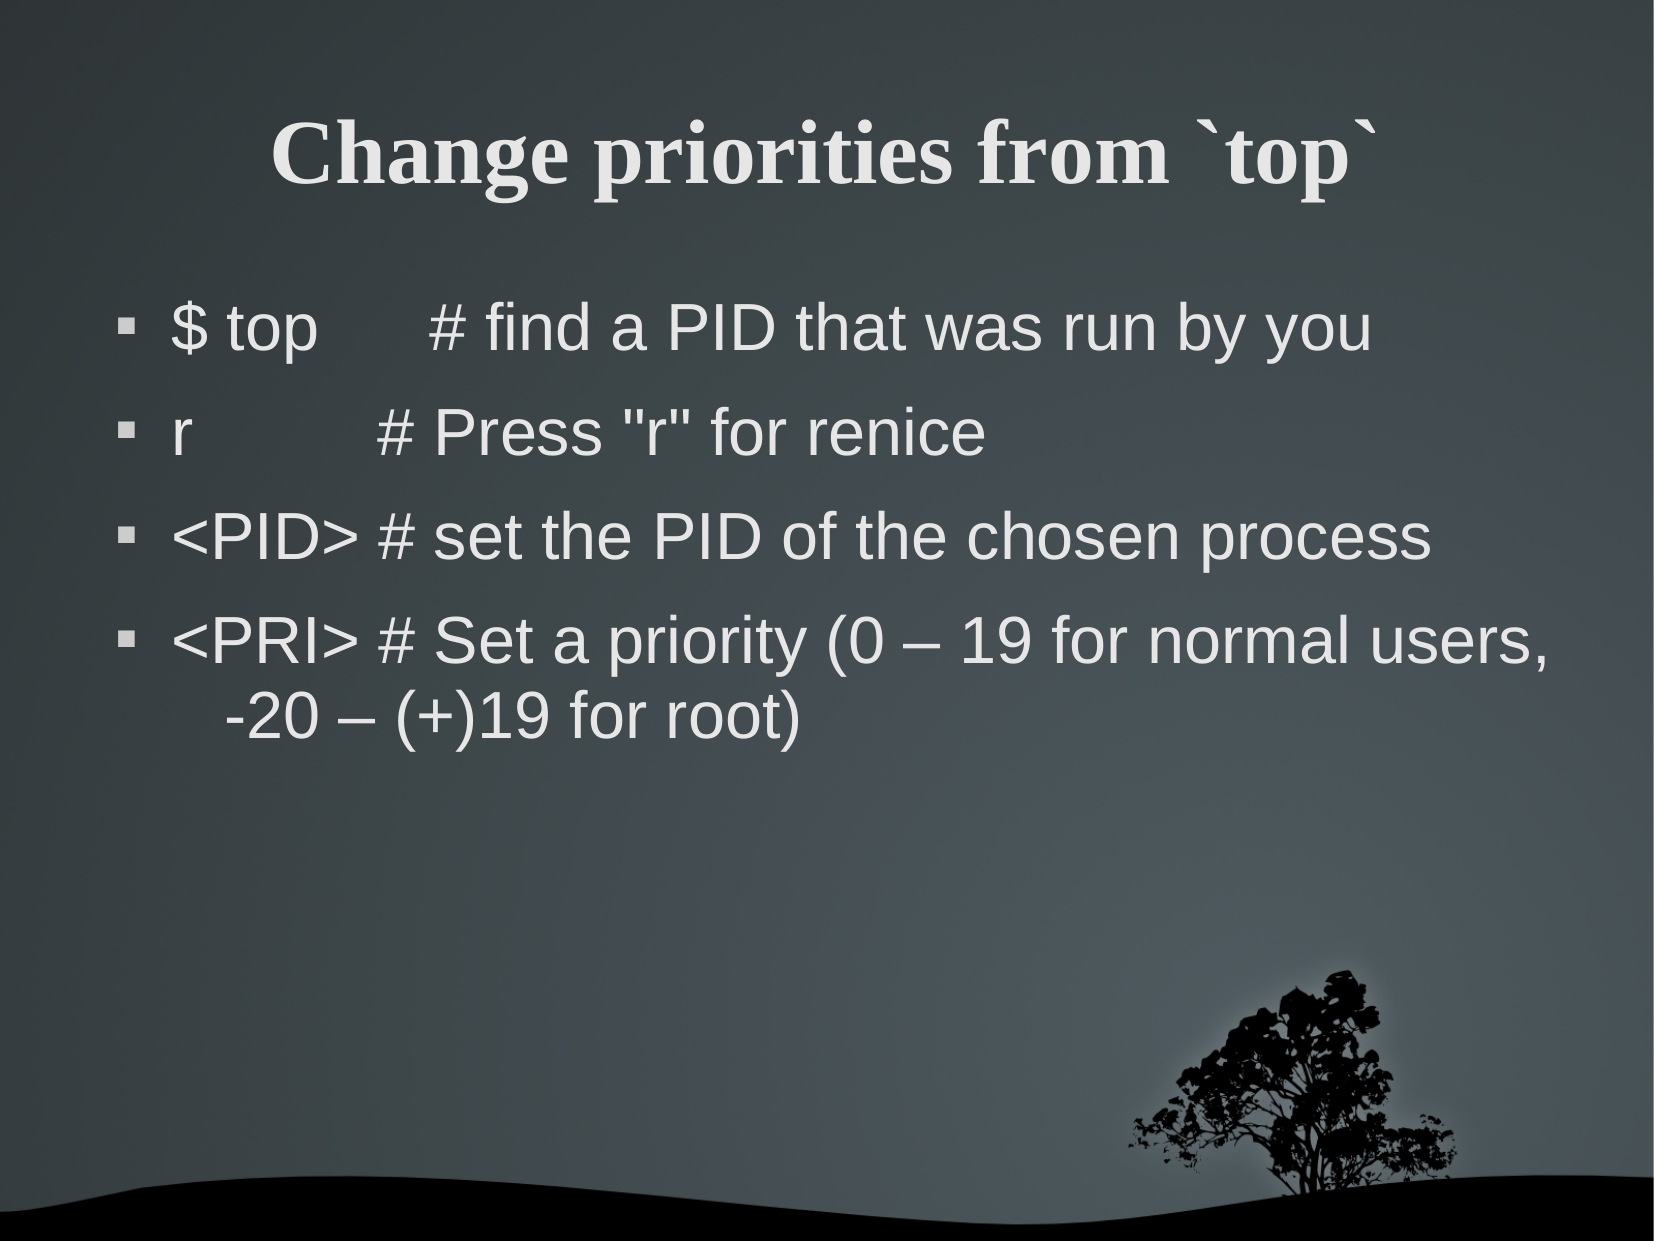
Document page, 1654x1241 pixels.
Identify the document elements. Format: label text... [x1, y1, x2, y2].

list $ top # find a PID that was run by you r # Press "r" for renice <PID> # set the PID of the chosen process <PRI> # Set a priority (0 – 19 for normal users, -20 – (+)19 for root) [82, 290, 1571, 1109]
picture [0, 0, 1654, 1241]
title Change priorities from `top` [82, 49, 1571, 257]
